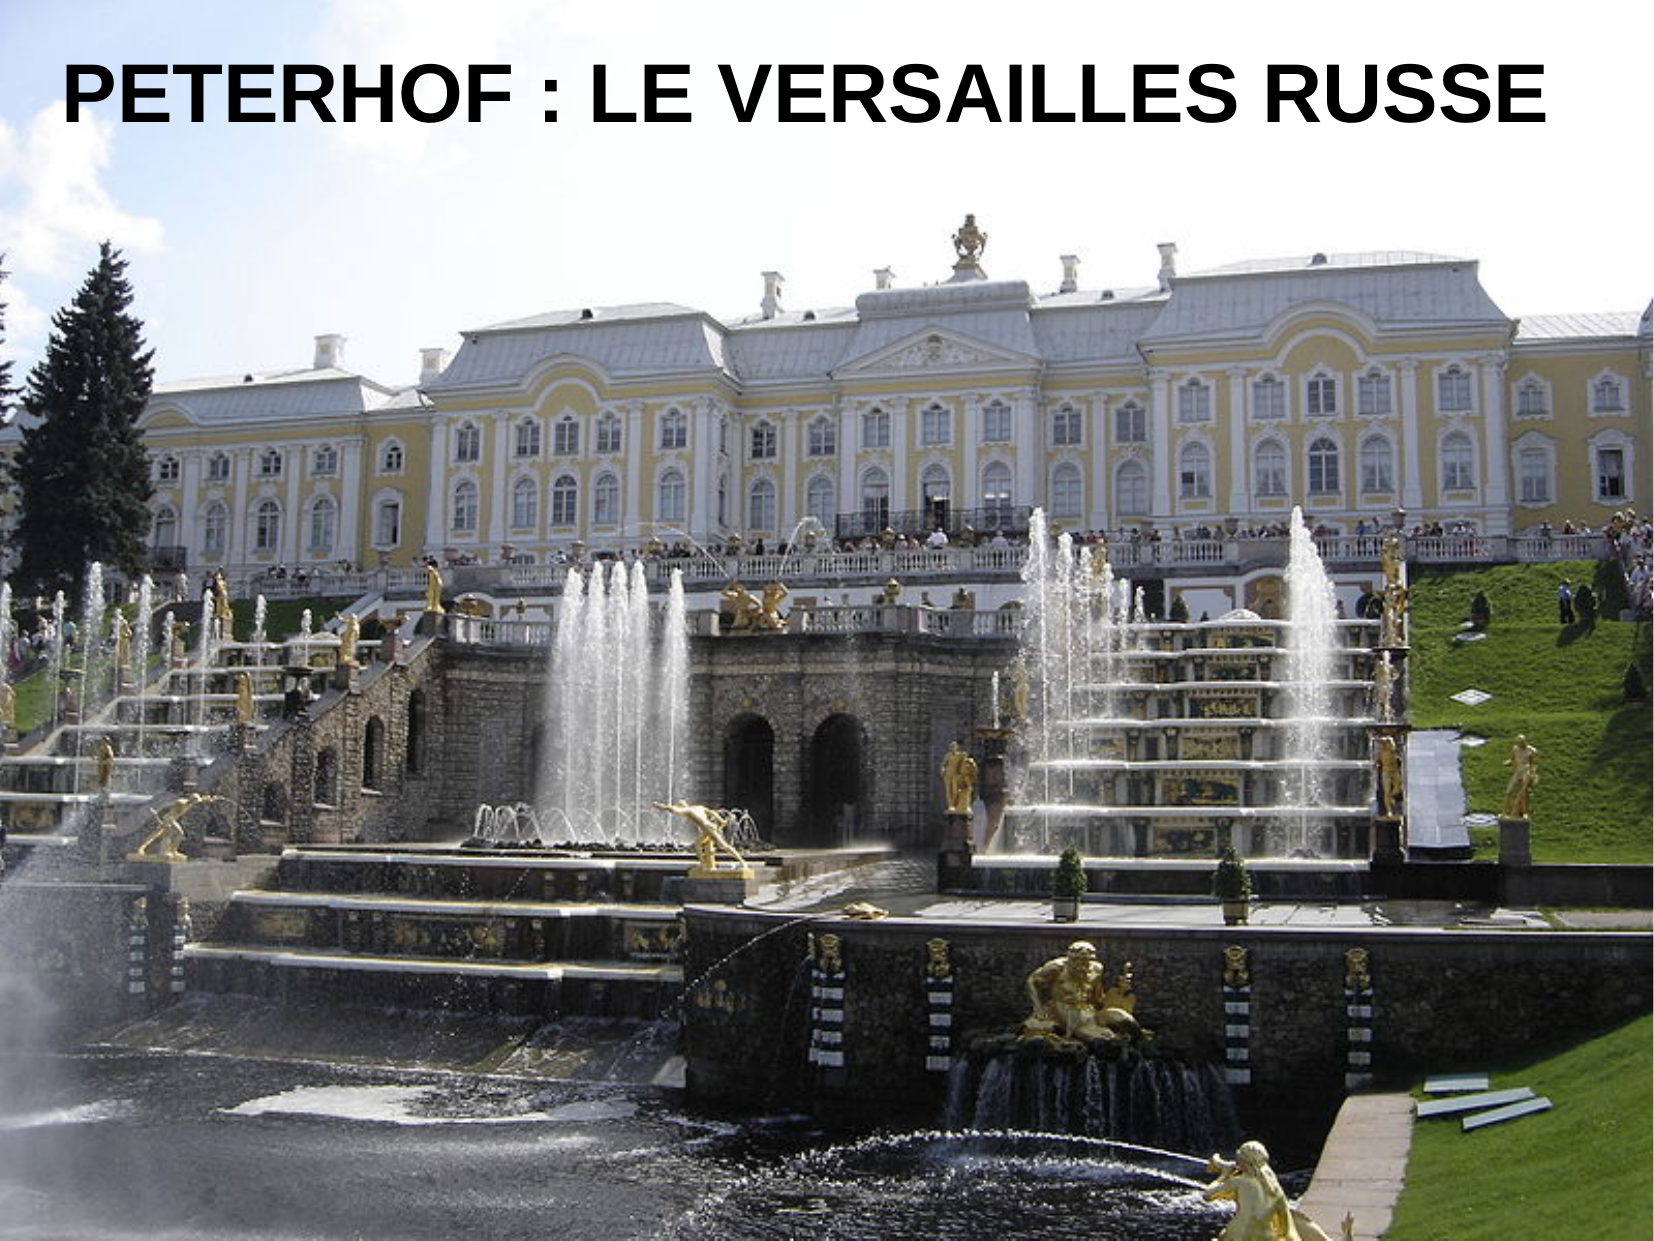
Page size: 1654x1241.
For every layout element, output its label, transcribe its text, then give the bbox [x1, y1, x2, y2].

picture [0, 0, 1654, 1241]
text_box PETERHOF : LE VERSAILLES RUSSE [46, 39, 1565, 148]
